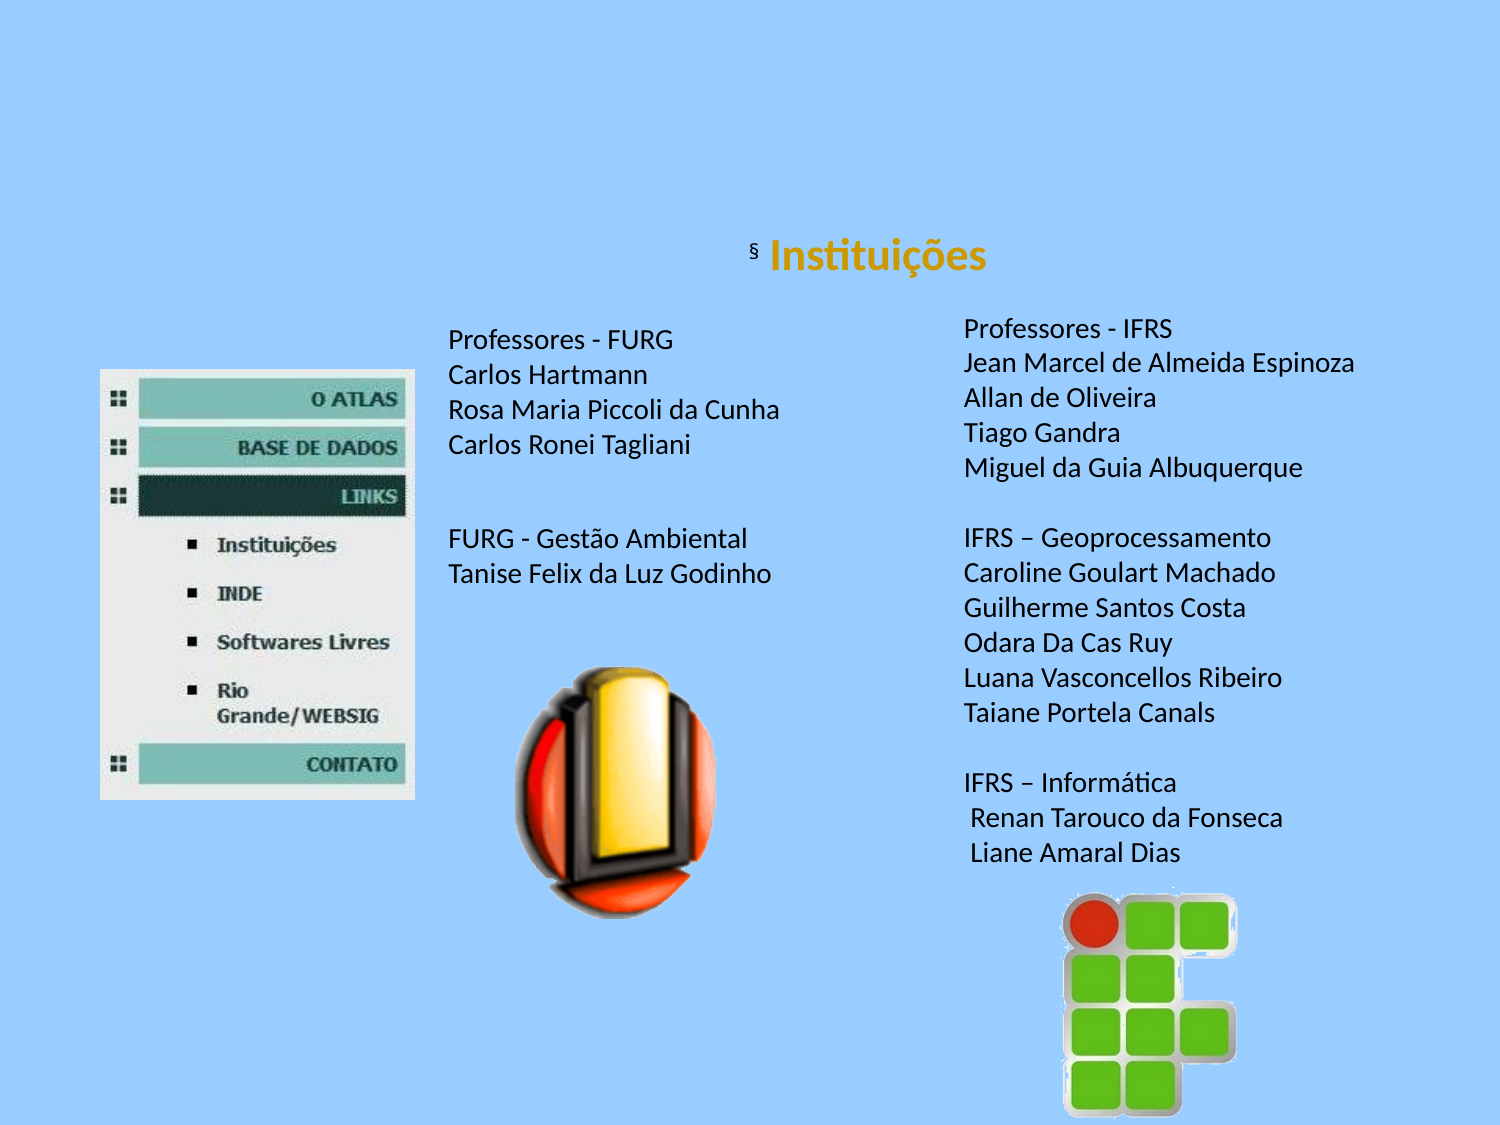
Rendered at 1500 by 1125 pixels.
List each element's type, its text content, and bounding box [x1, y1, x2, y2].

text_box Professores - IFRS Jean Marcel de Almeida Espinoza Allan de Oliveira Tiago Gandra Miguel da Guia Albuquerque IFRS – Geoprocessamento Caroline Goulart Machado Guilherme Santos Costa Odara Da Cas Ruy Luana Vasconcellos Ribeiro Taiane Portela Canals IFRS – Informática Renan Tarouco da Fonseca Liane Amaral Dias [949, 301, 1500, 1051]
text_box Professores - FURG Carlos Hartmann Rosa Maria Piccoli da Cunha Carlos Ronei Tagliani [433, 313, 949, 468]
text_box Instituições [549, 216, 1187, 287]
text_box FURG - Gestão Ambiental Tanise Felix da Luz Godinho [433, 512, 949, 598]
picture [100, 369, 415, 800]
picture [515, 664, 720, 919]
picture [1042, 887, 1243, 1125]
